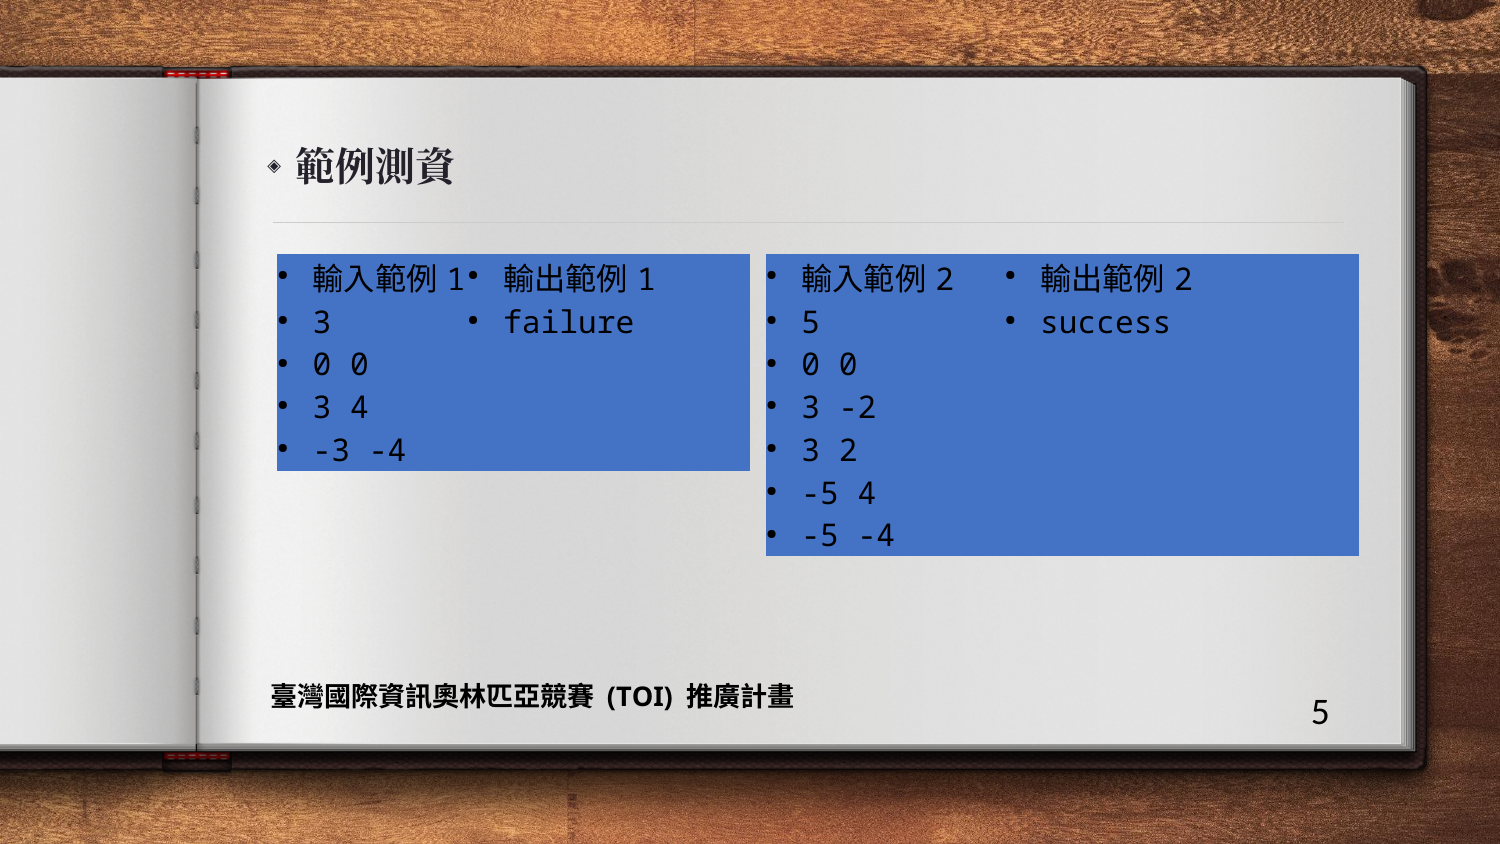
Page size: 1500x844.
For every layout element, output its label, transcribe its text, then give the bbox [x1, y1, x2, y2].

table_header 輸入範例1 3 0 0 3 4 -3 -4 [277, 254, 468, 471]
list 範例測資 [252, 126, 1194, 205]
table_header 輸出範例2 success [1005, 254, 1359, 556]
table_header 輸出範例1 failure [468, 254, 750, 471]
table_header 輸入範例2 5 0 0 3 -2 3 2 -5 4 -5 -4 [766, 254, 1005, 556]
text_box [1295, 672, 1386, 737]
